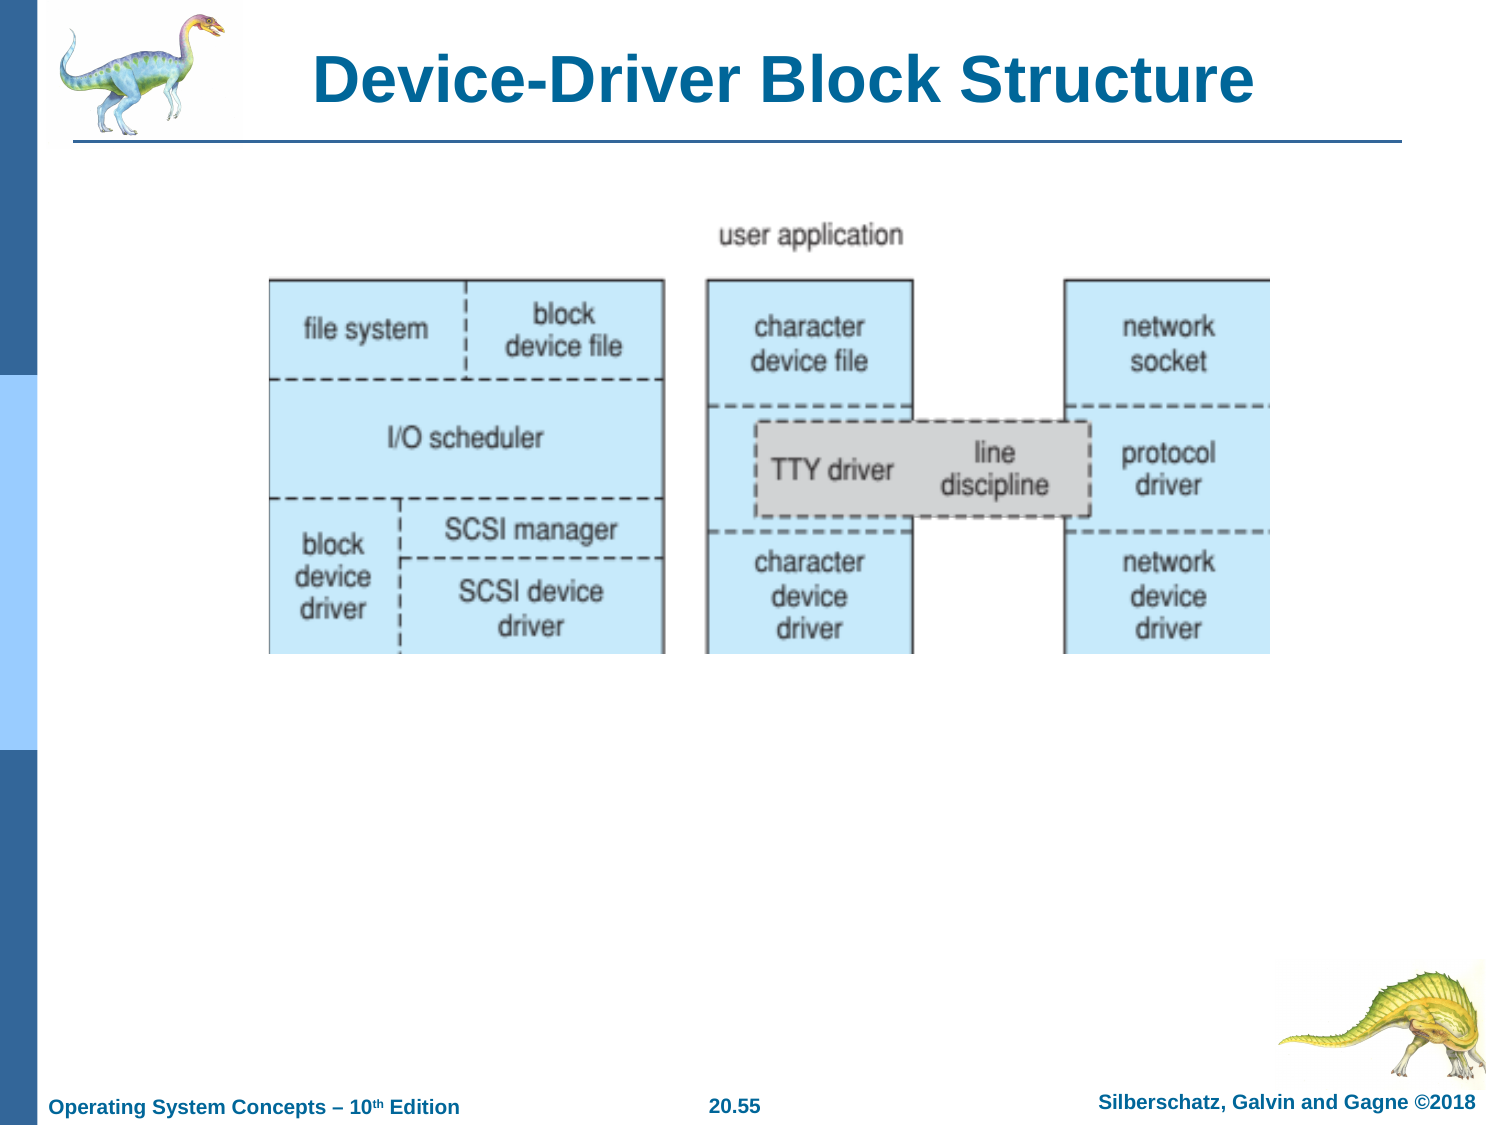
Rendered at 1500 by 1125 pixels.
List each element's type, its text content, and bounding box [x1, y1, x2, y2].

picture [268, 218, 1270, 654]
picture [1275, 959, 1486, 1090]
picture [46, 0, 243, 149]
picture [1415, 1094, 1423, 1099]
title Device-Driver Block Structure [141, 28, 1428, 124]
